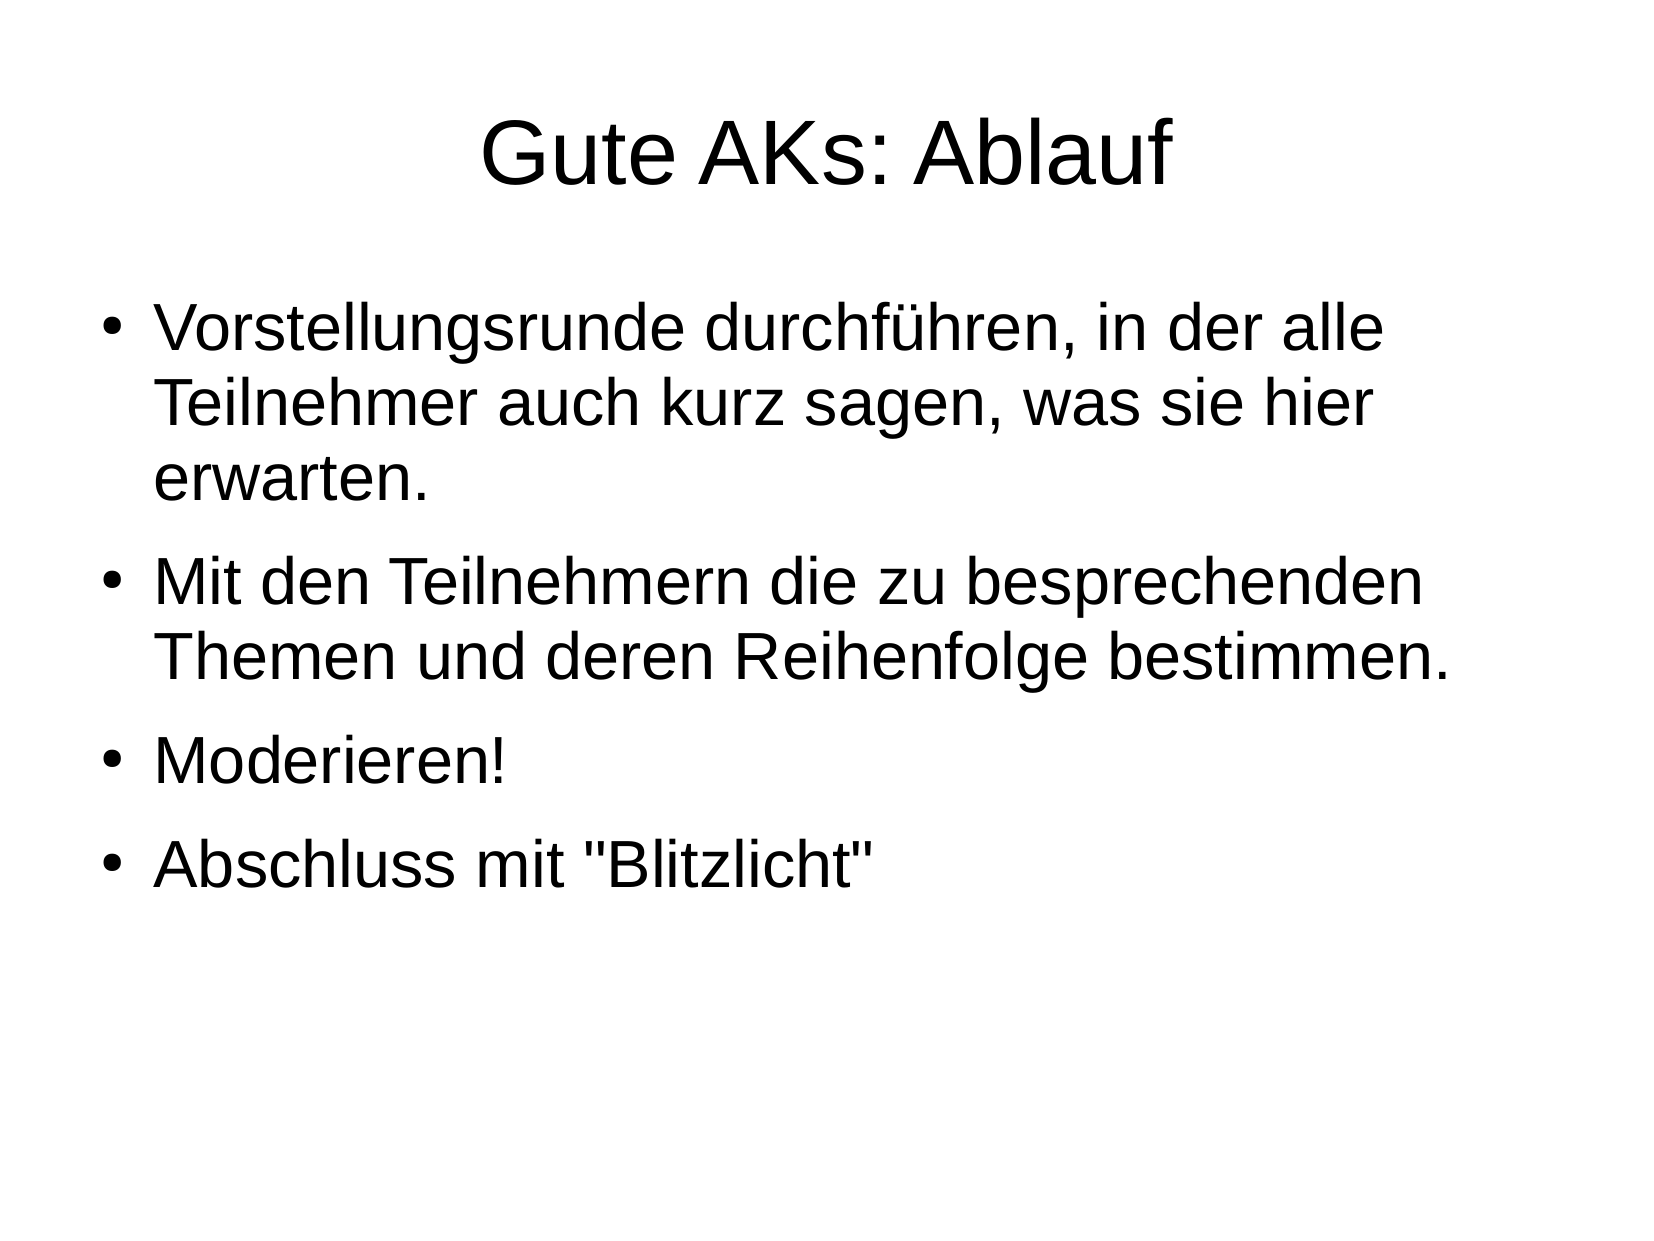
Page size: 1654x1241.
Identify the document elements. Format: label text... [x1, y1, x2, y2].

title Gute AKs: Ablauf [82, 49, 1571, 257]
list Vorstellungsrunde durchführen, in der alle Teilnehmer auch kurz sagen, was sie hier erwarten. Mit den Teilnehmern die zu besprechenden Themen und deren Reihenfolge bestimmen. Moderieren! Abschluss mit "Blitzlicht" [82, 290, 1538, 1010]
